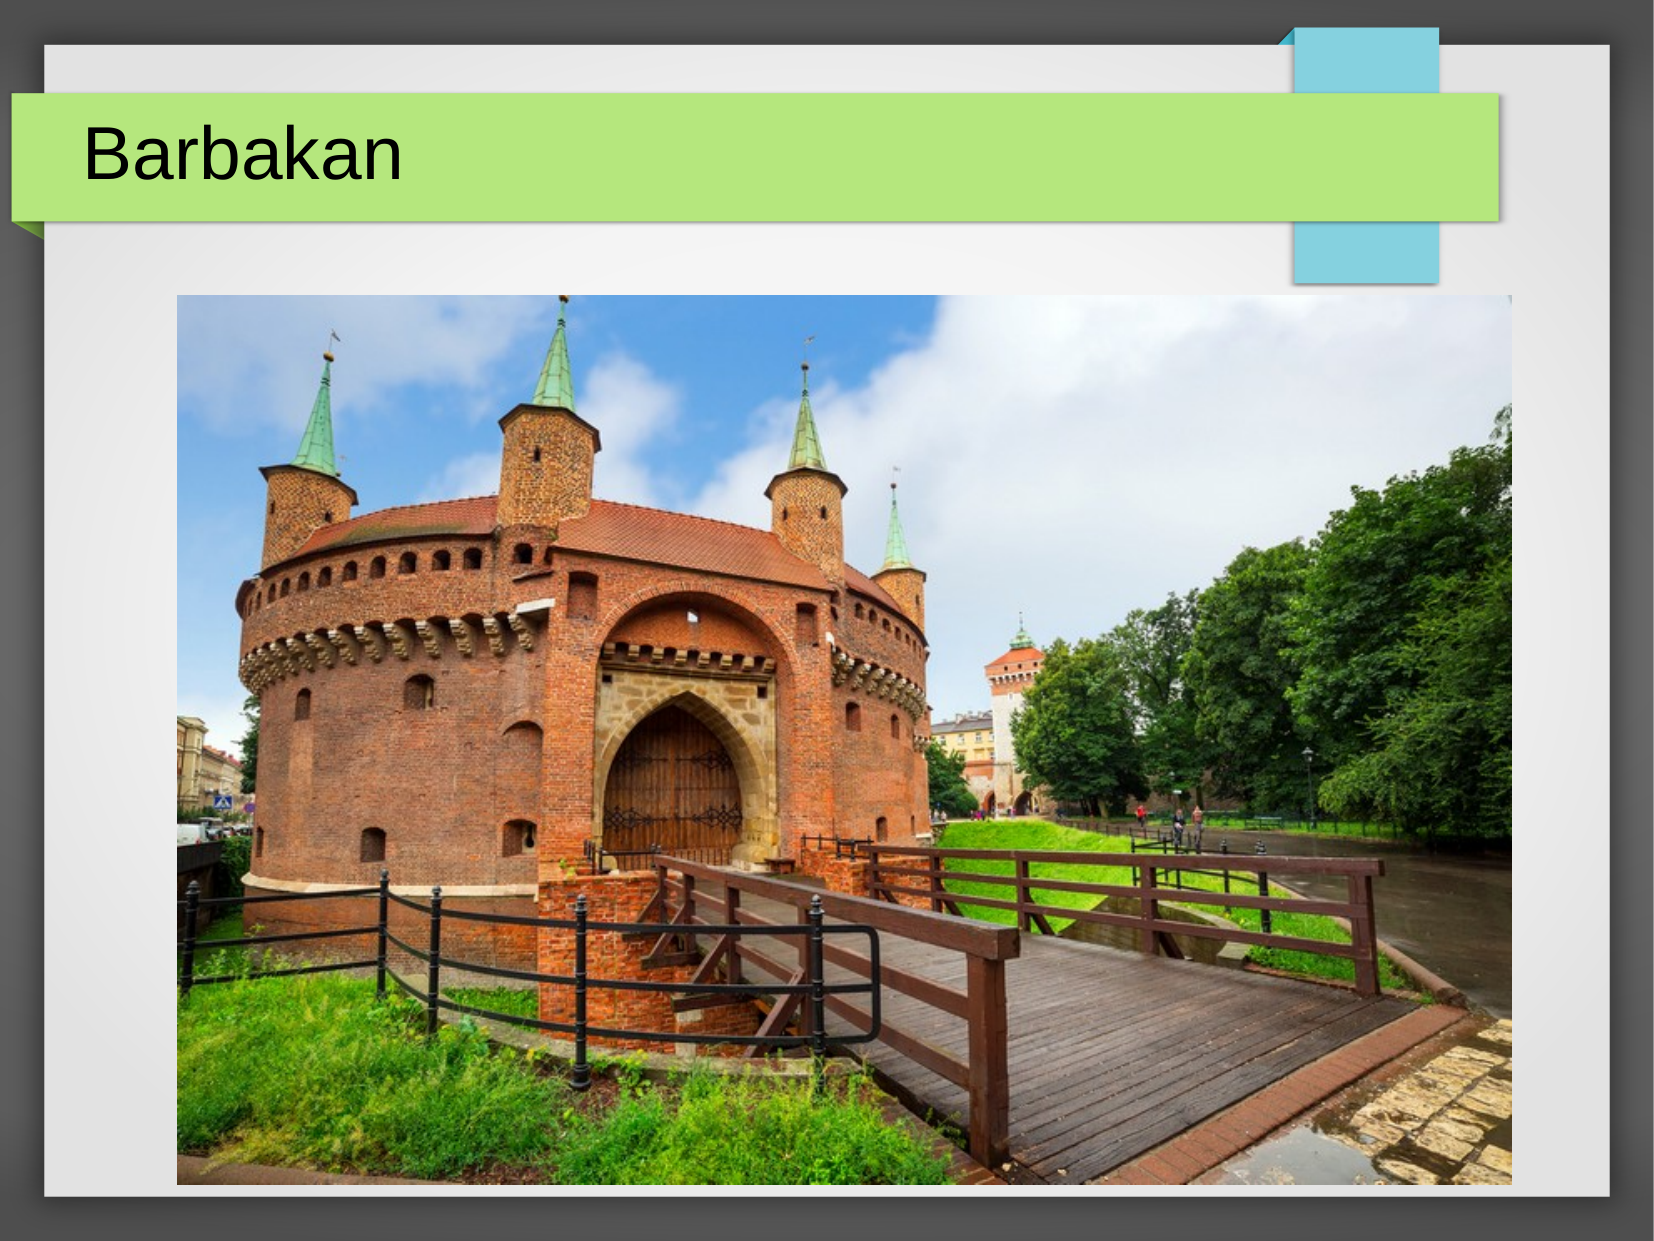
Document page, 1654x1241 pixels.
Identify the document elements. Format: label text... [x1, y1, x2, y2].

title Barbakan [82, 94, 1264, 213]
picture [0, 0, 1654, 1241]
